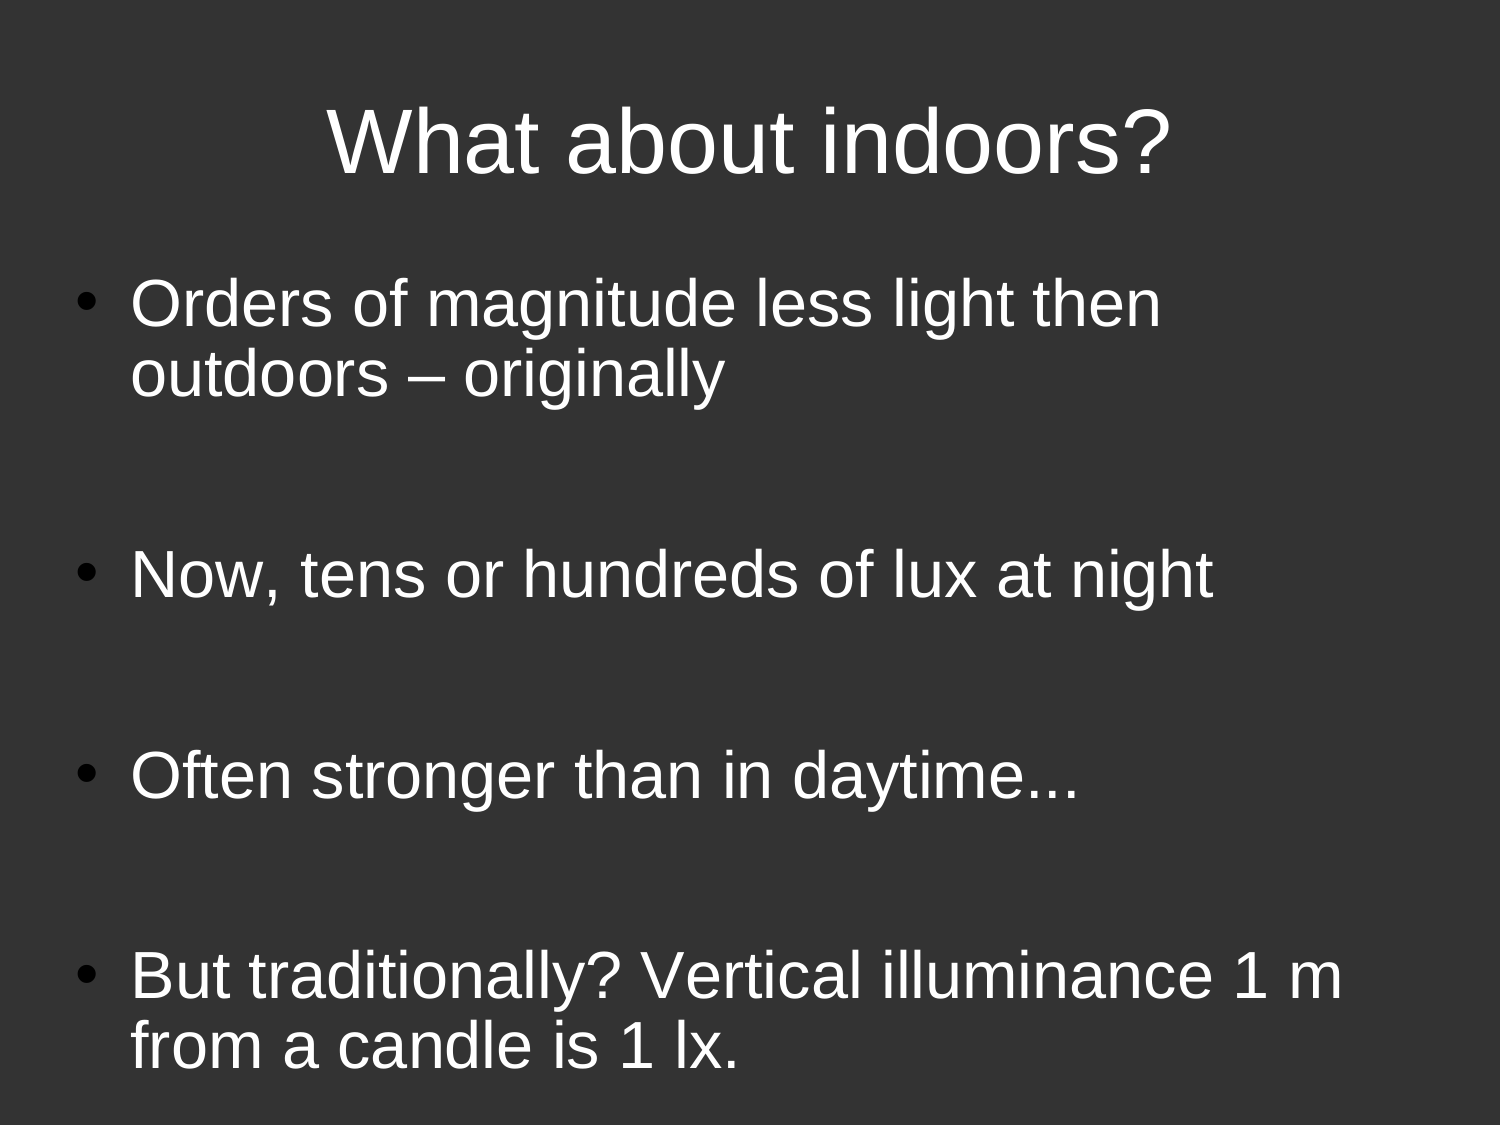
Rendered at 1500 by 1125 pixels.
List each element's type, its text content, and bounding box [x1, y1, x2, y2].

title What about indoors? [75, 21, 1425, 257]
list Orders of magnitude less light then outdoors – originally Now, tens or hundreds of lux at night Often stronger than in daytime... But traditionally? Vertical illuminance 1 m from a candle is 1 lx. [75, 262, 1425, 1083]
